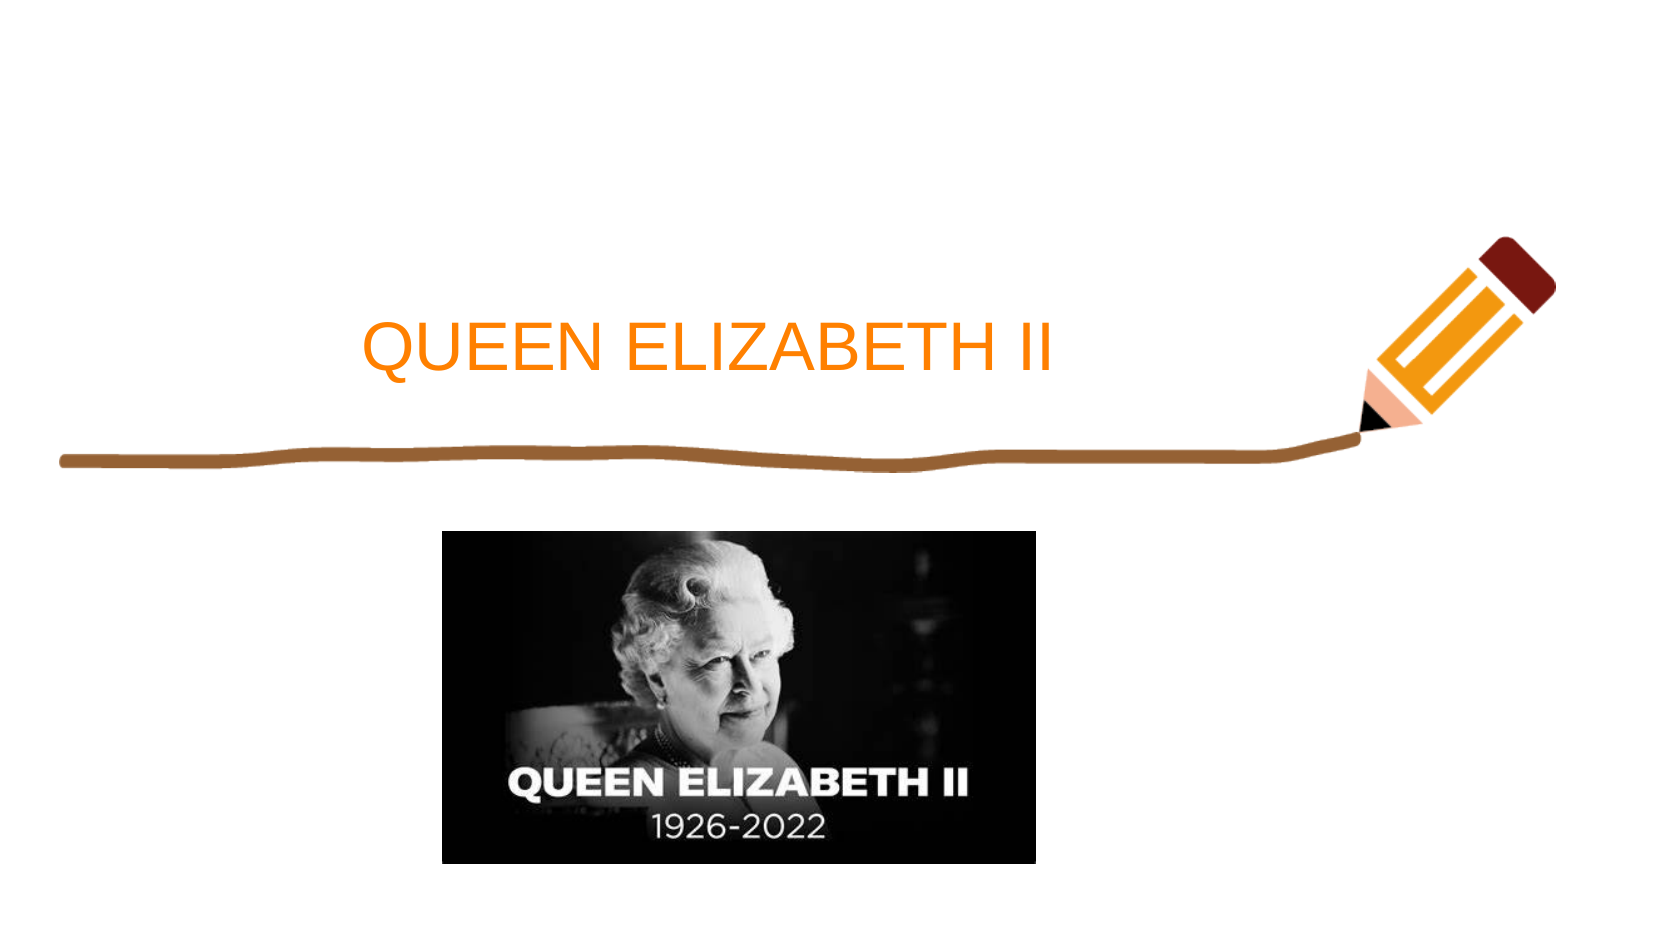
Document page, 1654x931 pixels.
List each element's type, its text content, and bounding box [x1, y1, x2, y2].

title QUEEN ELIZABETH II [88, 265, 1329, 429]
picture [442, 531, 1036, 864]
picture [59, 236, 1556, 473]
